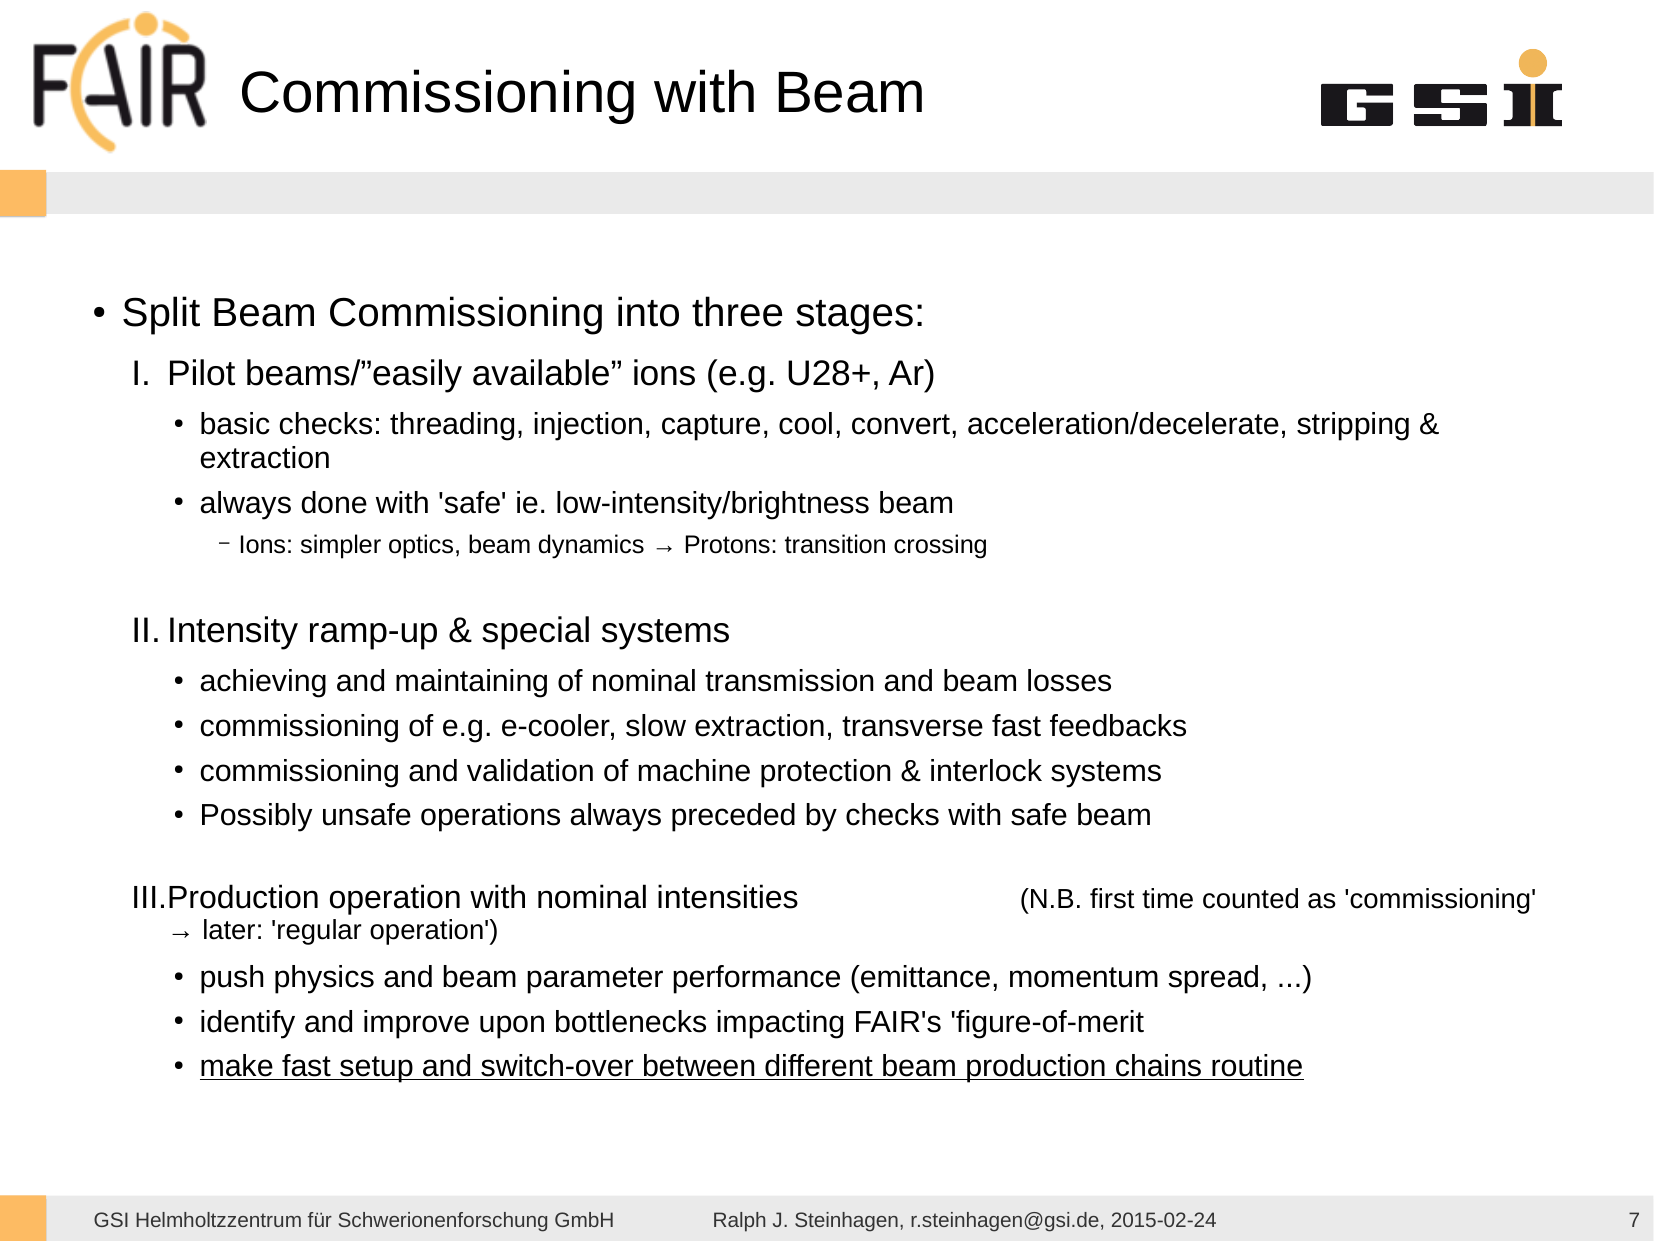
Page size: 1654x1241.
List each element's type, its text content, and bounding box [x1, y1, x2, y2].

list Split Beam Commissioning into three stages: Pilot beams/”easily available” ions (e.g. U28+, Ar) basic checks: threading, injection, capture, cool, convert, acceleration/decelerate, stripping & extraction always done with 'safe' ie. low-intensity/brightness beam Ions: simpler optics, beam dynamics → Protons: transition crossing Intensity ramp-up & special systems achieving and maintaining of nominal transmission and beam losses commissioning of e.g. e-cooler, slow extraction, transverse fast feedbacks commissioning and validation of machine protection & interlock systems Possibly unsafe operations always preceded by checks with safe beam Production operation with nominal intensities (N.B. first time counted as 'commissioning' → later: 'regular operation') push physics and beam parameter performance (emittance, momentum spread, ...) identify and improve upon bottlenecks impacting FAIR's 'figure-of-merit make fast setup and switch-over between different beam production chains routine [82, 290, 1571, 1086]
title Commissioning with Beam [239, 23, 1301, 162]
picture [1319, 46, 1564, 129]
picture [33, 10, 207, 155]
